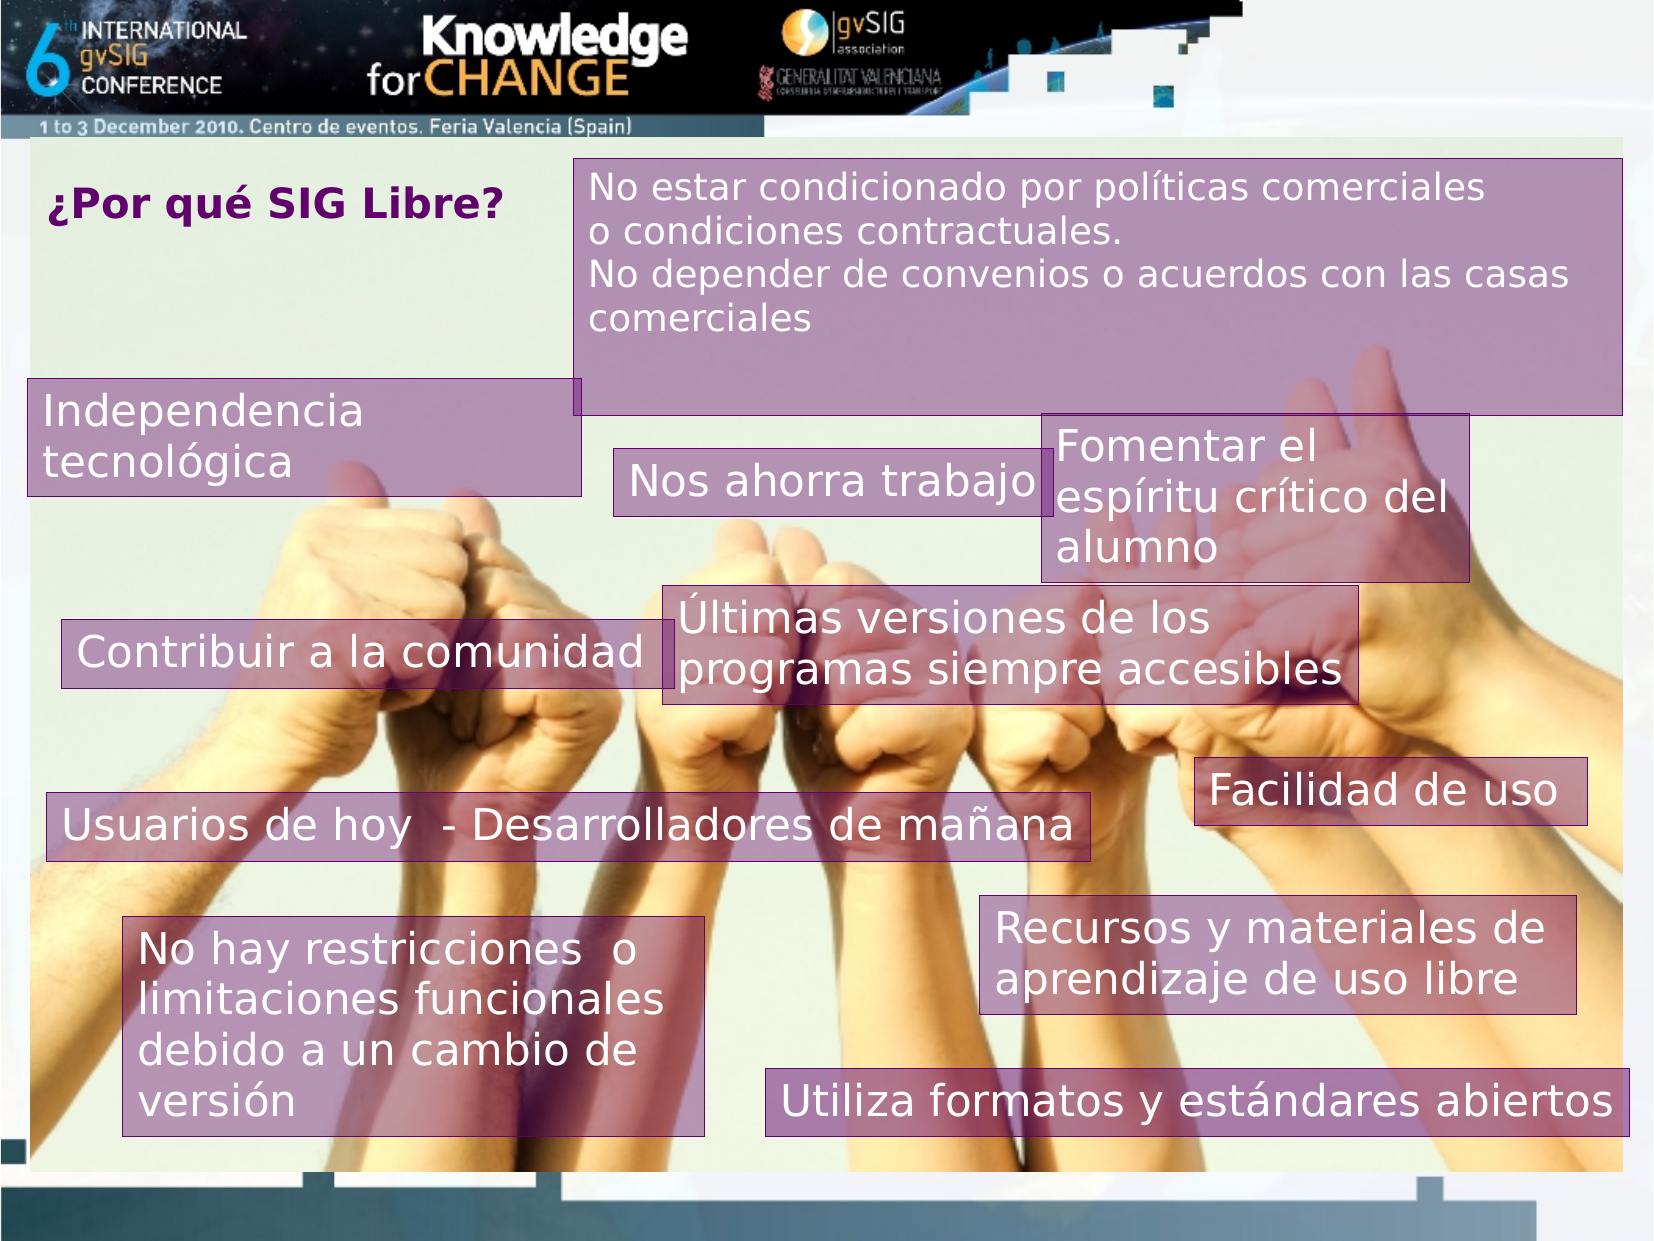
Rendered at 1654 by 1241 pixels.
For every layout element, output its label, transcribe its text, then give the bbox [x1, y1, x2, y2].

text_box Recursos y materiales de aprendizaje de uso libre [979, 895, 1577, 1015]
text_box Utiliza formatos y estándares abiertos [765, 1068, 1630, 1137]
text_box Usuarios de hoy - Desarrolladores de mañana [46, 792, 1091, 862]
text_box Nos ahorra trabajo [613, 448, 1054, 517]
text_box Facilidad de uso [1194, 757, 1588, 826]
text_box Independencia tecnológica [27, 378, 582, 497]
text_box No estar condicionado por políticas comerciales o condiciones contractuales. No depender de convenios o acuerdos con las casas comerciales [573, 158, 1623, 416]
text_box Contribuir a la comunidad [61, 619, 662, 689]
picture [0, 0, 1654, 1241]
text_box Últimas versiones de los programas siempre accesibles [662, 585, 1359, 705]
text_box No hay restricciones o limitaciones funcionales debido a un cambio de versión [122, 916, 705, 1137]
text_box Fomentar el espíritu crítico del alumno [1041, 416, 1470, 583]
text_box ¿Por qué SIG Libre? [0, 172, 552, 247]
